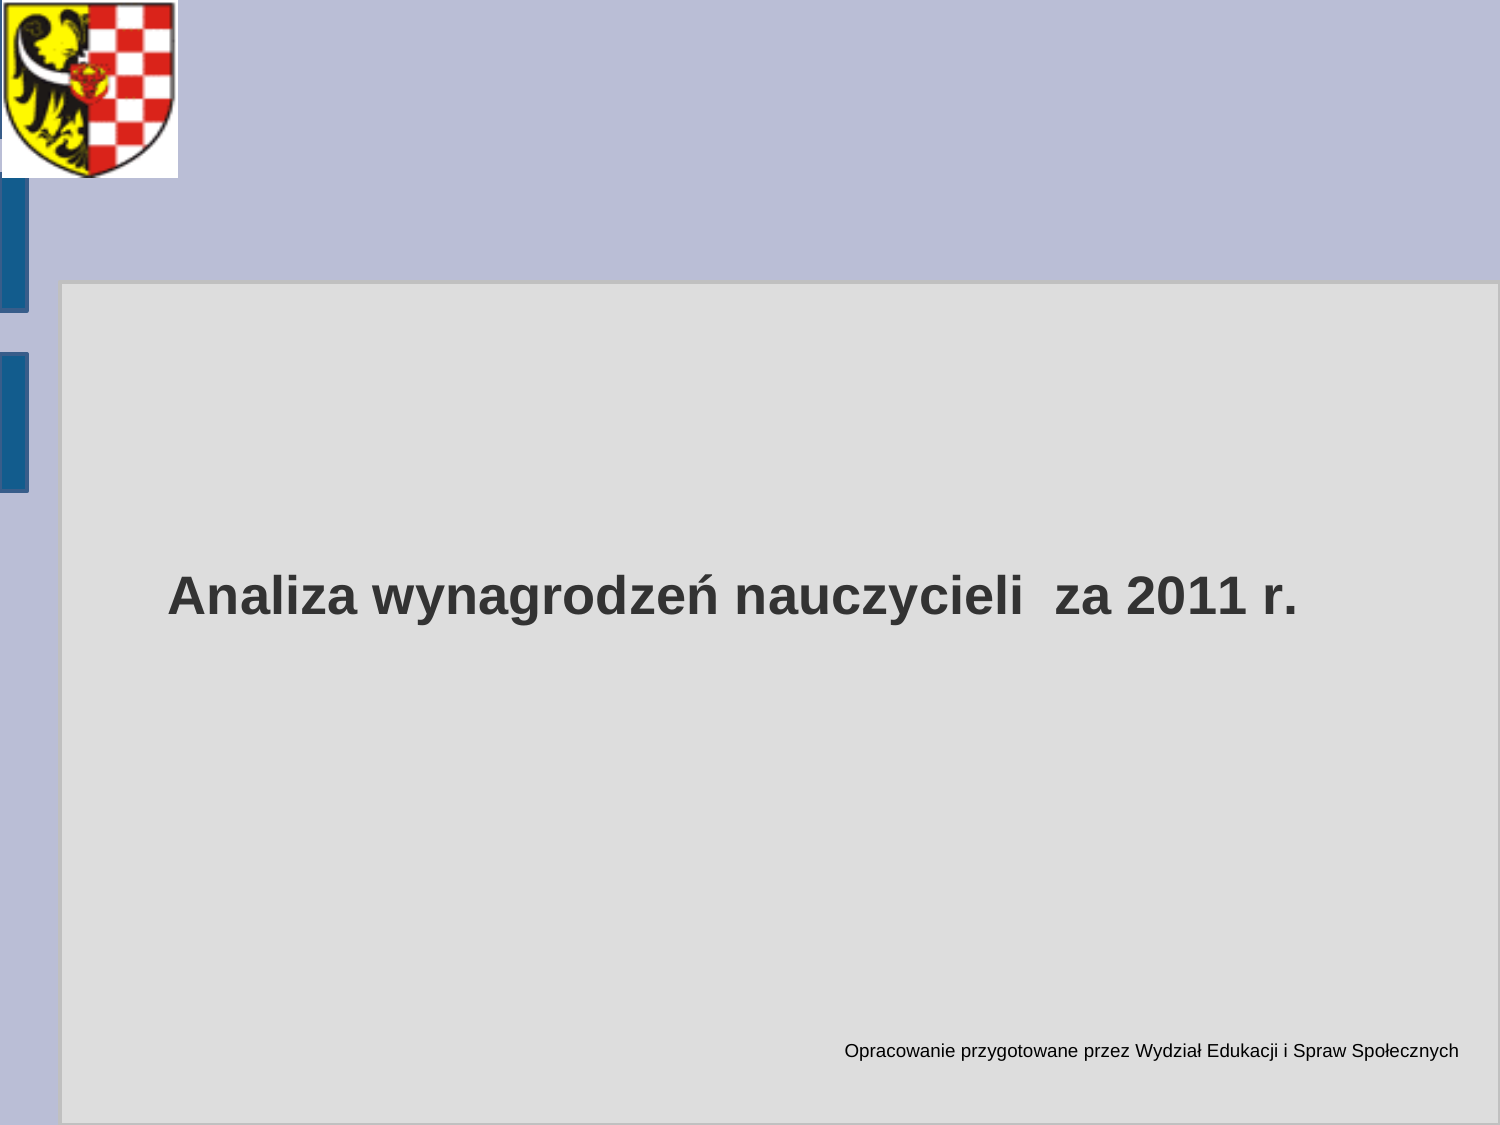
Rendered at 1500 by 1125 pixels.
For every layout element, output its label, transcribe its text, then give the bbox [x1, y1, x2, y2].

picture [2, 0, 178, 178]
text_box Opracowanie przygotowane przez Wydział Edukacji i Spraw Społecznych [826, 1033, 1477, 1105]
title Analiza wynagrodzeń nauczycieli za 2011 r. [59, 501, 1410, 690]
